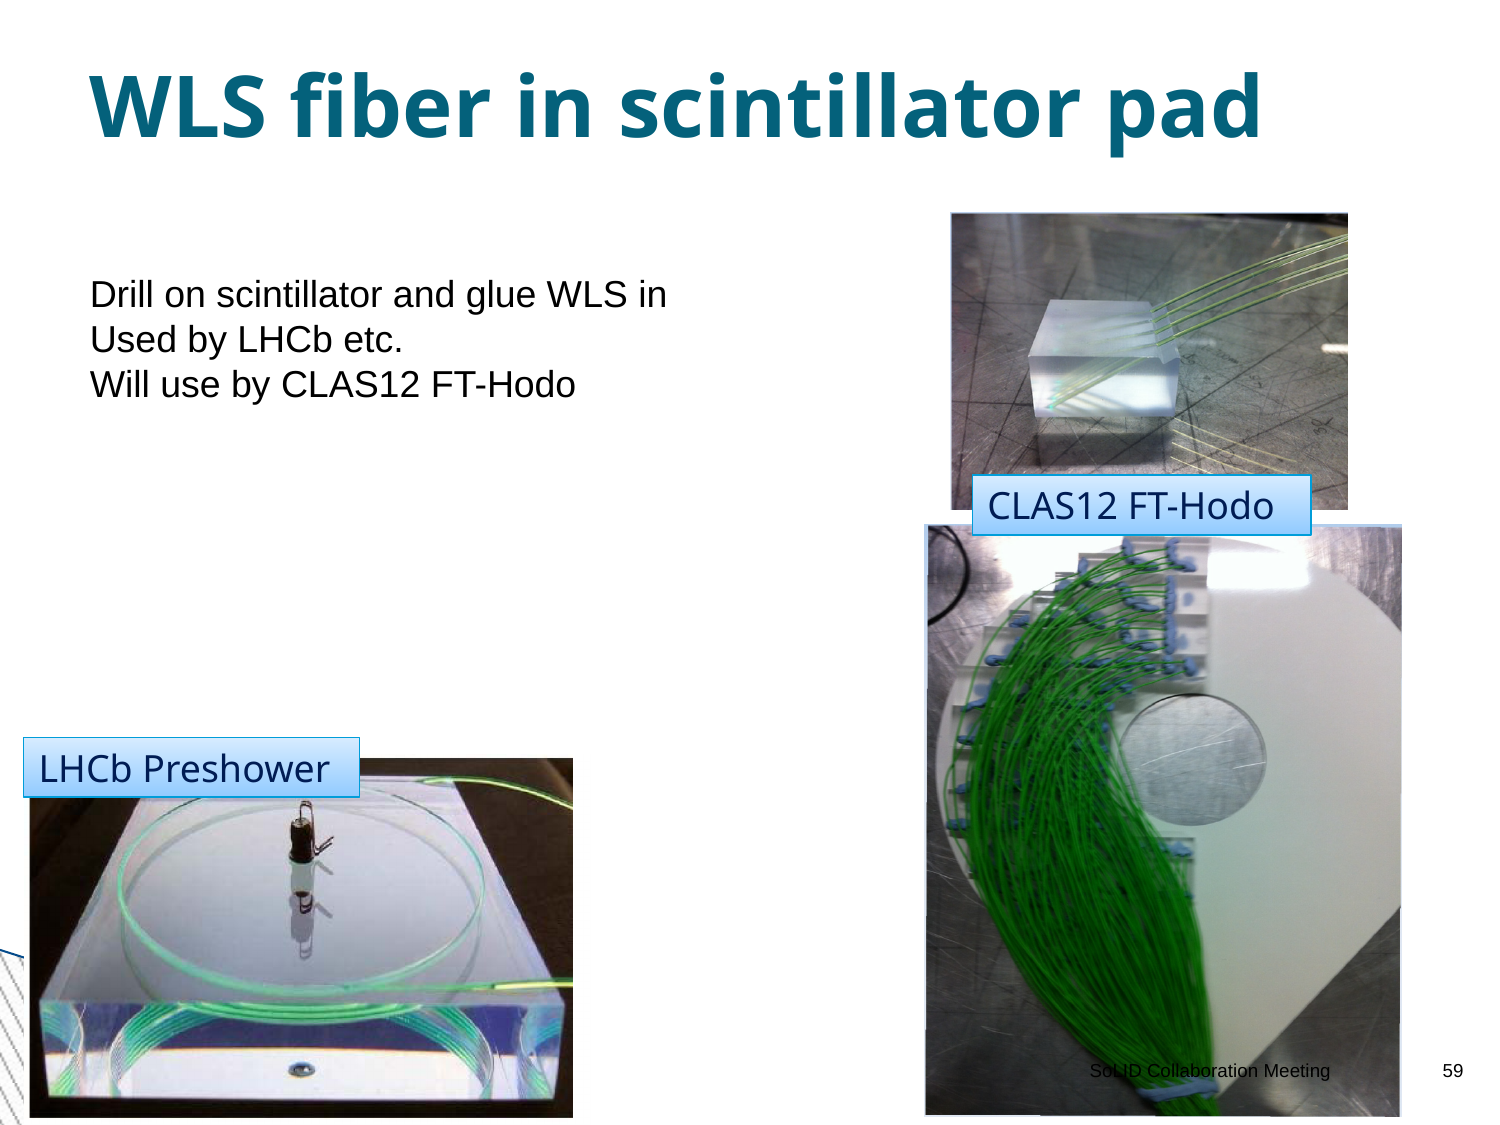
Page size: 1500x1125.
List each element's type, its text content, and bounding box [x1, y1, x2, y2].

text_box CLAS12 FT-Hodo [972, 474, 1311, 535]
text_box LHCb Preshower [23, 737, 360, 798]
text_box Drill on scintillator and glue WLS in Used by LHCb etc. Will use by CLAS12 FT-Hodo [75, 262, 888, 1005]
picture [924, 524, 1402, 1117]
text_box <number> [1418, 1051, 1479, 1111]
picture [0, 754, 591, 1125]
picture [950, 212, 1348, 511]
text_box WLS fiber in scintillator pad [75, 45, 1425, 233]
text_box SoLID Collaboration Meeting [1074, 1051, 1419, 1112]
